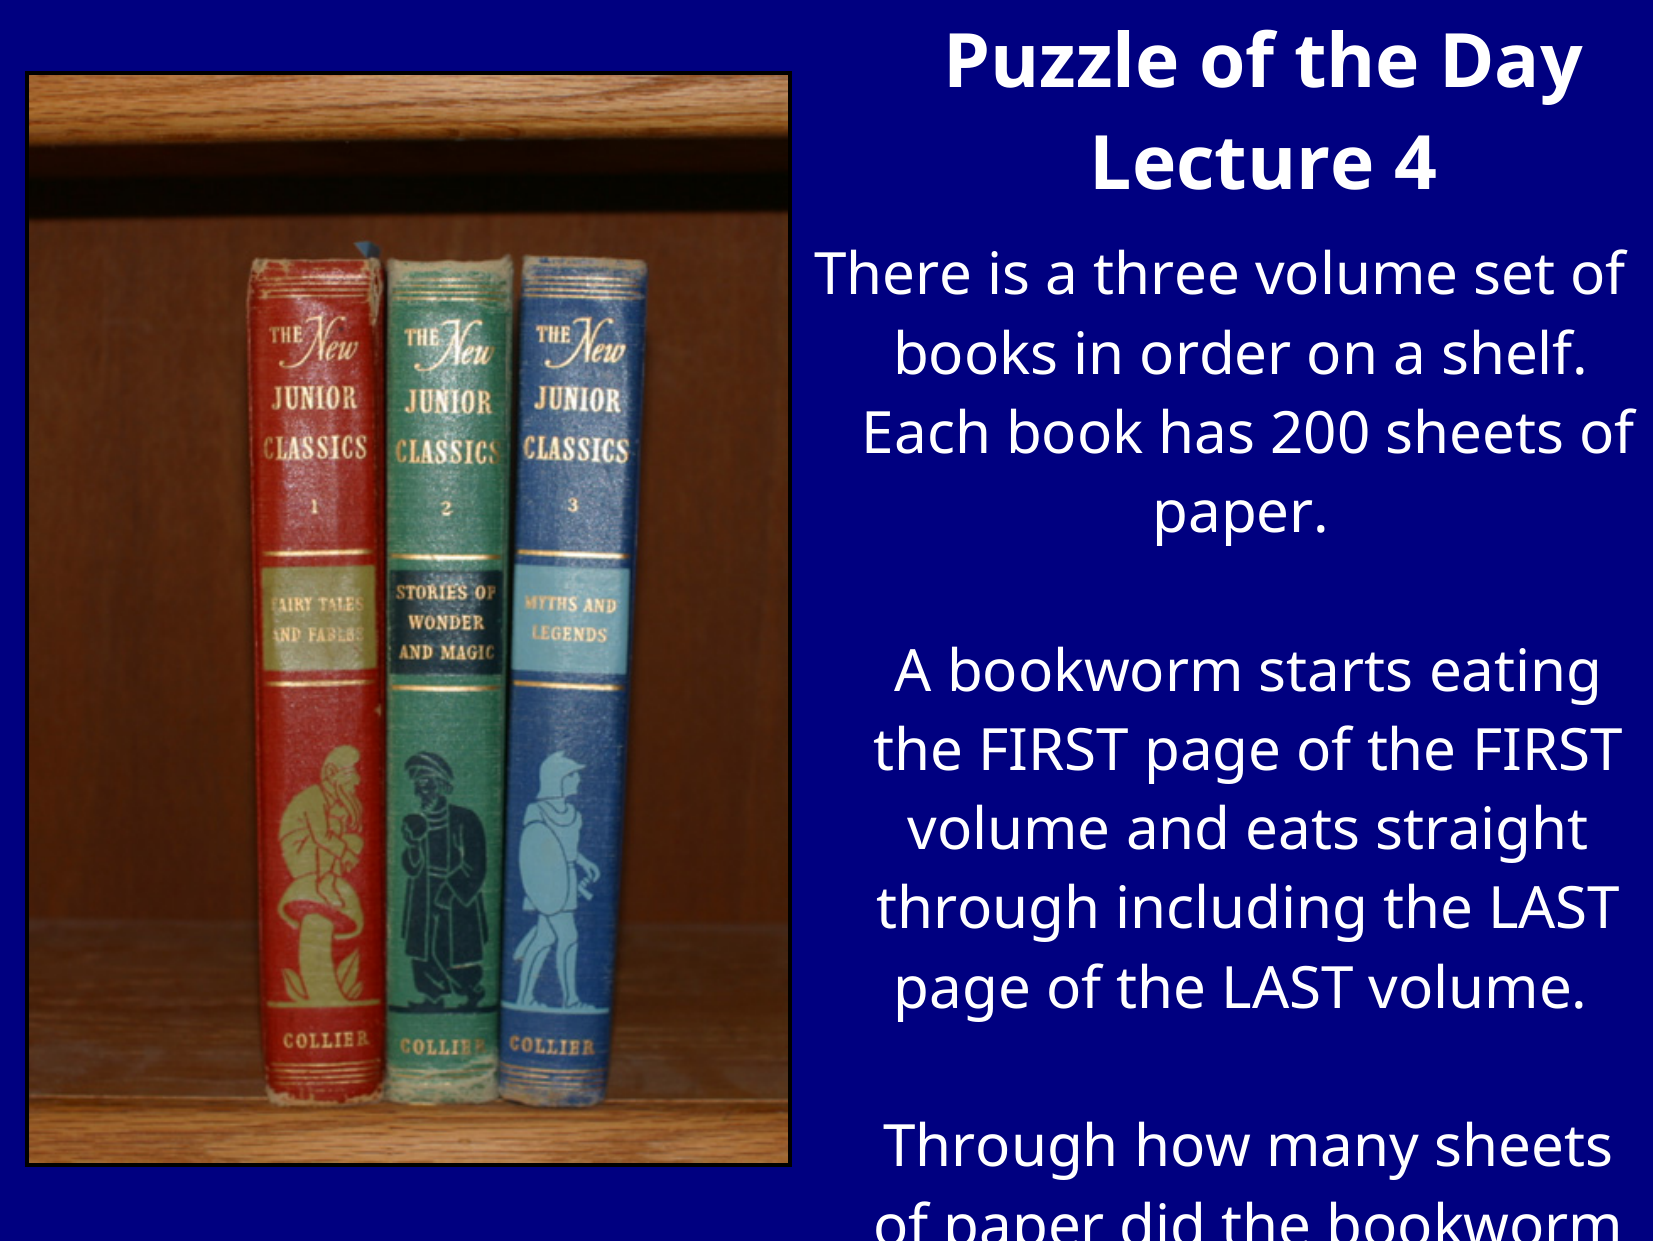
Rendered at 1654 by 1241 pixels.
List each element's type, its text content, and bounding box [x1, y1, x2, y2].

picture [28, 75, 788, 1163]
list There is a three volume set of books in order on a shelf. Each book has 200 sheets of paper. A bookworm starts eating the FIRST page of the FIRST volume and eats straight through including the LAST page of the LAST volume. Through how many sheets of paper did the bookworm eat? [787, 225, 1653, 1201]
text_box Puzzle of the Day Lecture 4 [928, 0, 1576, 199]
